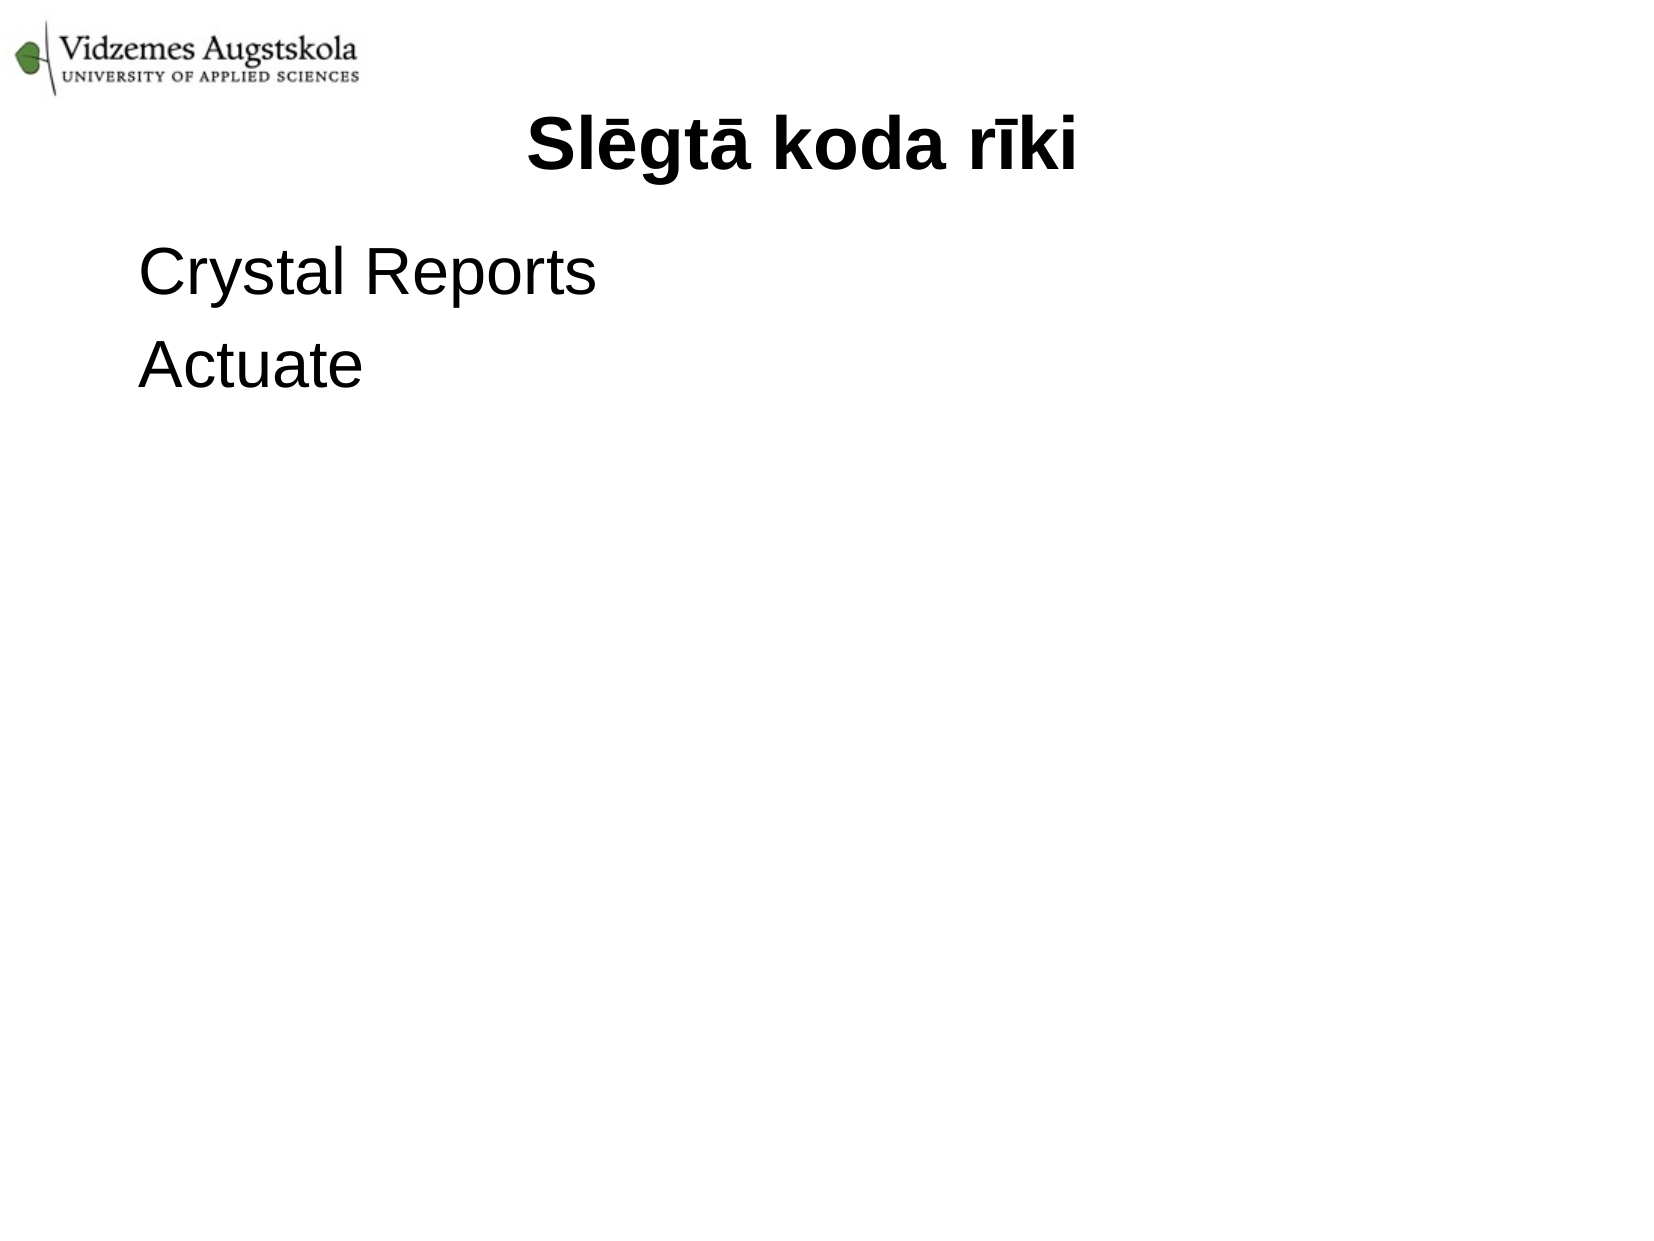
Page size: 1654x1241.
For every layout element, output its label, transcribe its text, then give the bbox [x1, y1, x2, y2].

picture [5, 2, 368, 113]
title Slēgtā koda rīki [94, 103, 1512, 188]
list Crystal Reports Actuate [82, 236, 1569, 1107]
